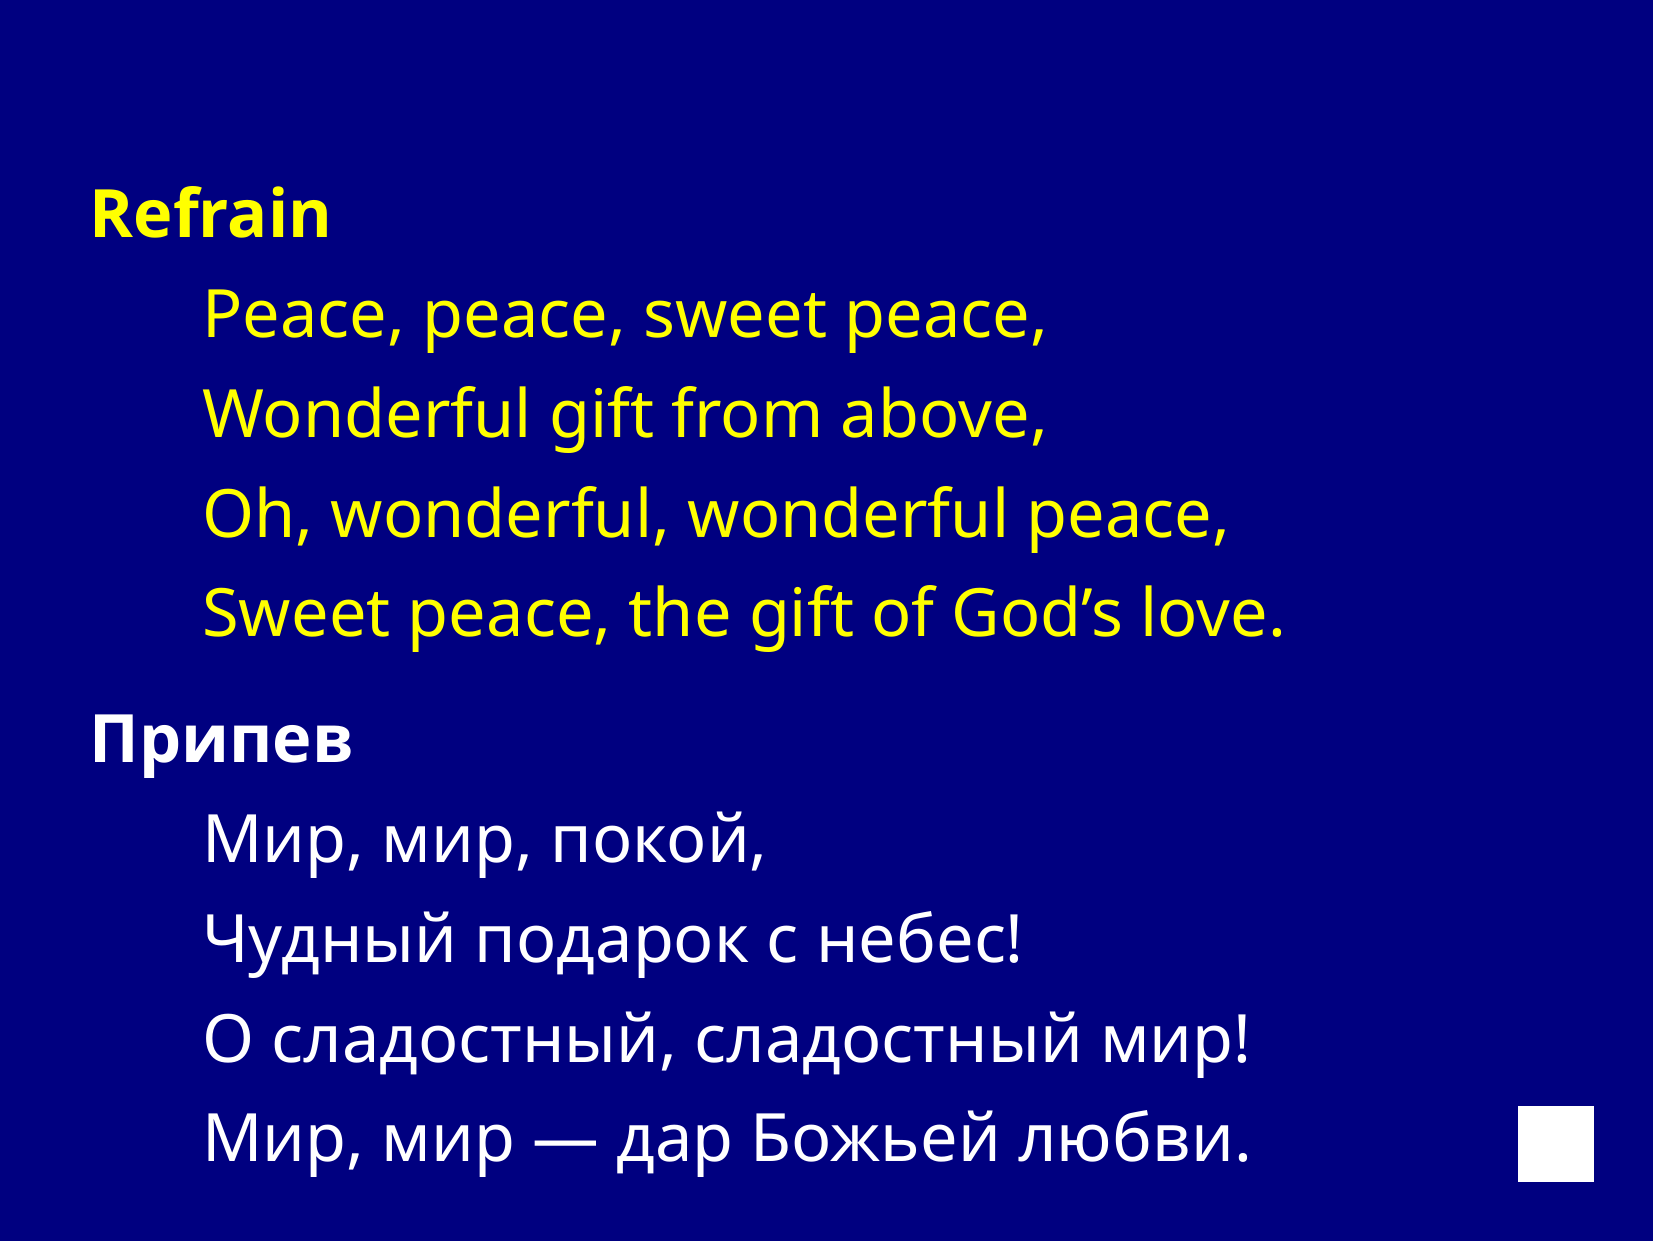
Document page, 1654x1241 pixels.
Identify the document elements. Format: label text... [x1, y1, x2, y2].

text_box Припев Мир, мир, покой, Чудный подарок с небес! О сладостный, сладостный мир! Мир, мир — дар Божьей любви. [75, 675, 1576, 1163]
text_box [1518, 1106, 1594, 1182]
text_box Refrain Peace, peace, sweet peace, Wonderful gift from above, Oh, wonderful, wonderful peace, Sweet peace, the gift of God’s love. [75, 150, 1576, 675]
